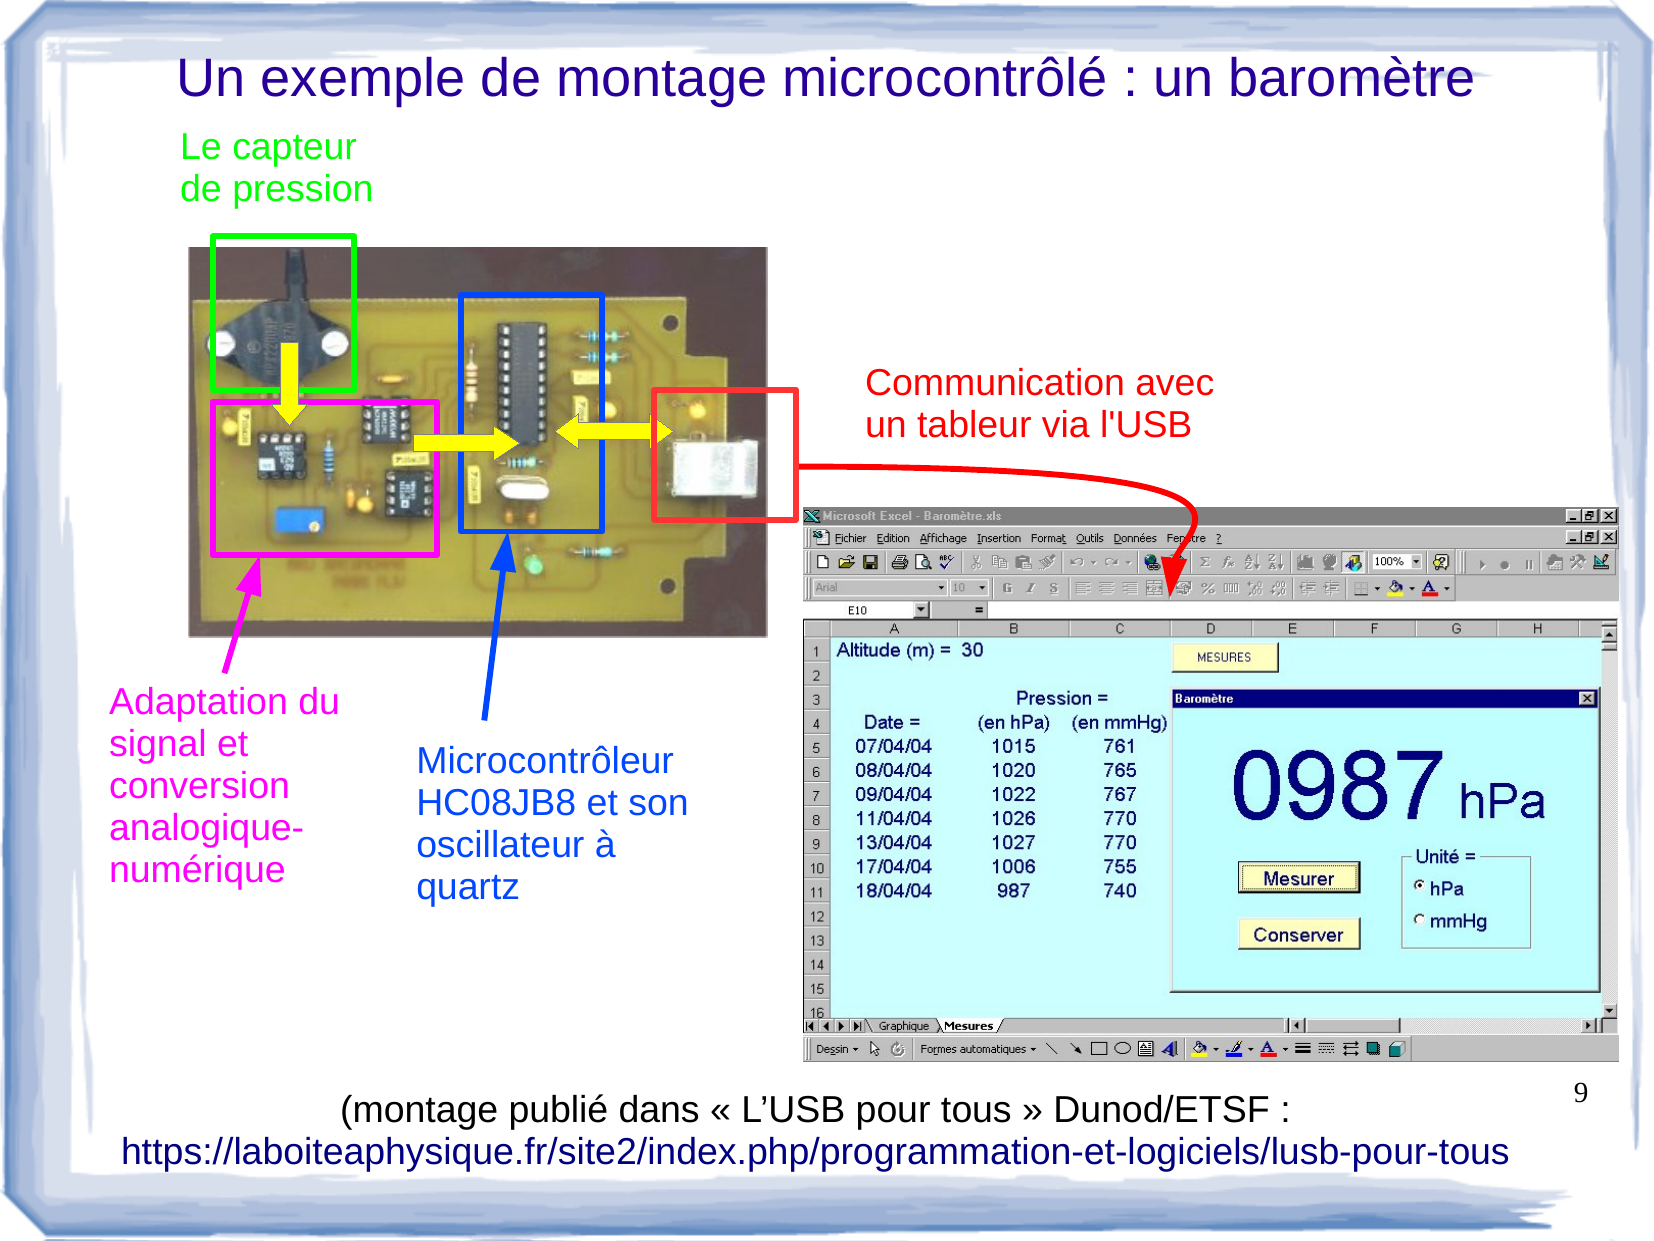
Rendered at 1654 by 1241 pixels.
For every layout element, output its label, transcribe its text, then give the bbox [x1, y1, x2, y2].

text_box Microcontrôleur HC08JB8 et son oscillateur à quartz [401, 732, 721, 922]
text_box (montage publié dans « L’USB pour tous » Dunod/ETSF : https://laboiteaphysique.fr/site2/index.php/programmation-et-logiciels/lusb-pour-tous [106, 1081, 1536, 1241]
text_box Communication avec un tableur via l'USB [850, 354, 1276, 454]
text_box [413, 425, 520, 461]
title Un exemple de montage microcontrôlé : un baromètre [82, 47, 1571, 109]
text_box [555, 413, 651, 449]
text_box Adaptation du signal et conversion analogique-numérique [94, 673, 367, 898]
text_box [271, 342, 308, 426]
text_box Le capteur de pression [165, 118, 402, 217]
text_box [657, 418, 674, 444]
picture [0, 0, 1654, 1241]
